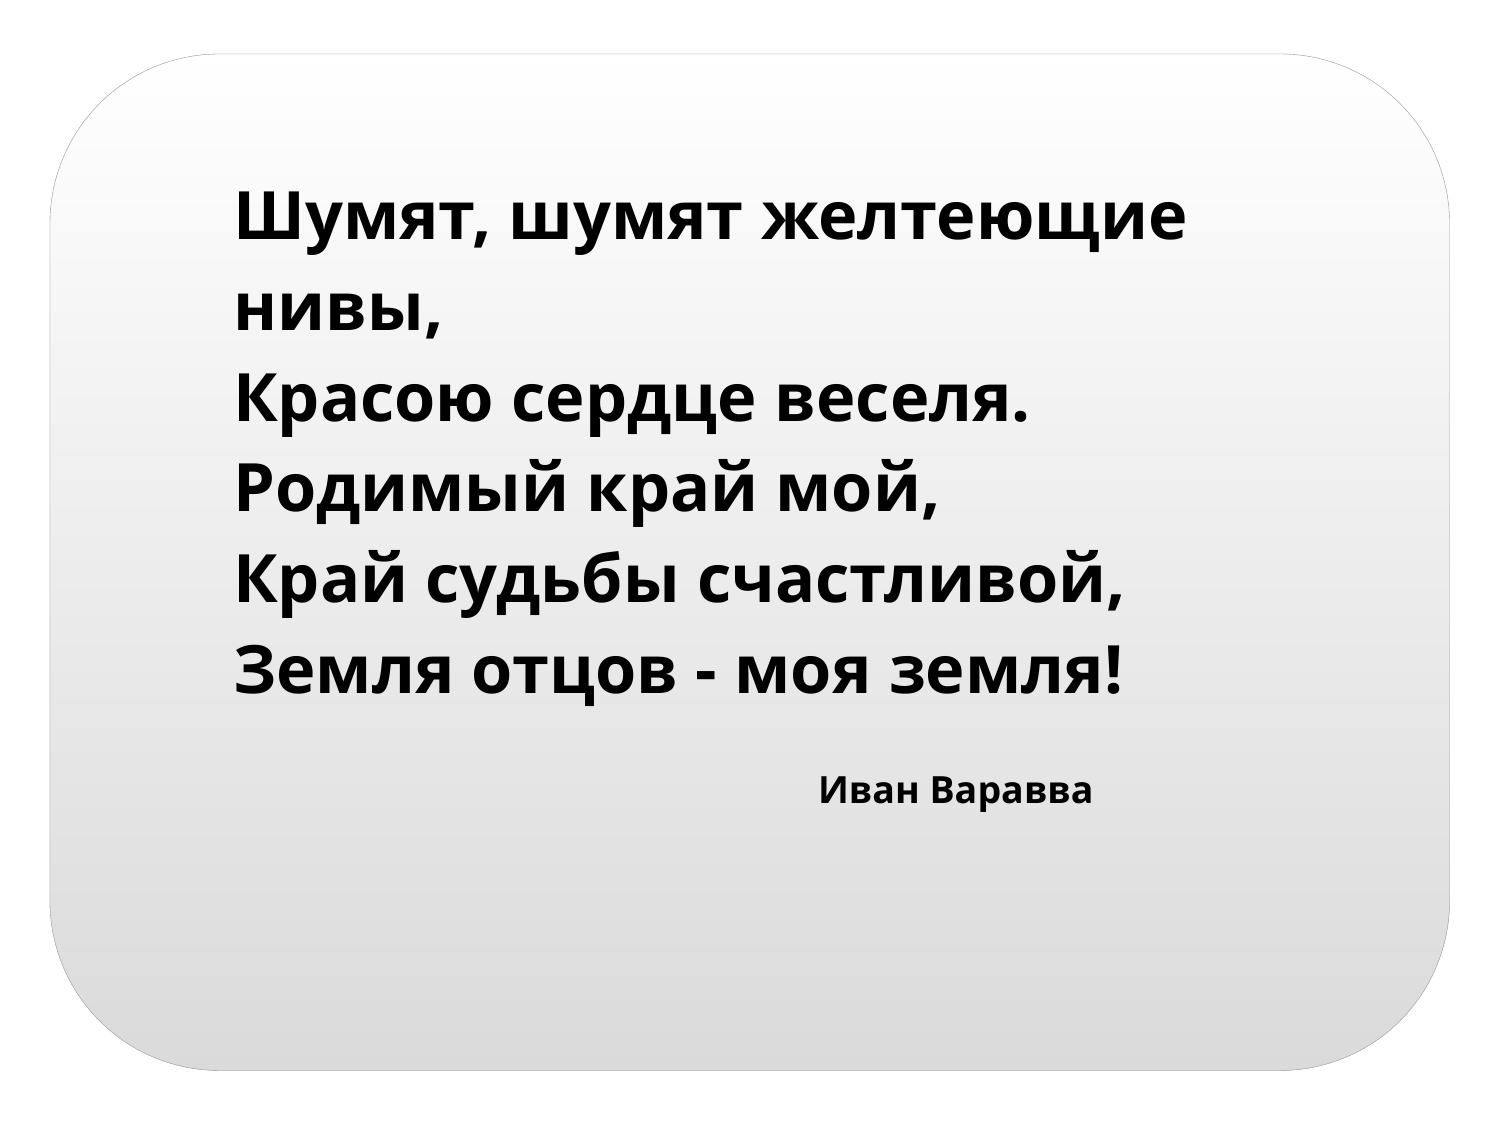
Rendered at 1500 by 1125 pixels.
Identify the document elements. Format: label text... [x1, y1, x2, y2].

text_box Шумят, шумят желтеющие нивы, Красою сердце веселя. Родимый край мой, Край судьбы счастливой, Земля отцов - моя земля! Иван Варавва [218, 160, 1388, 874]
